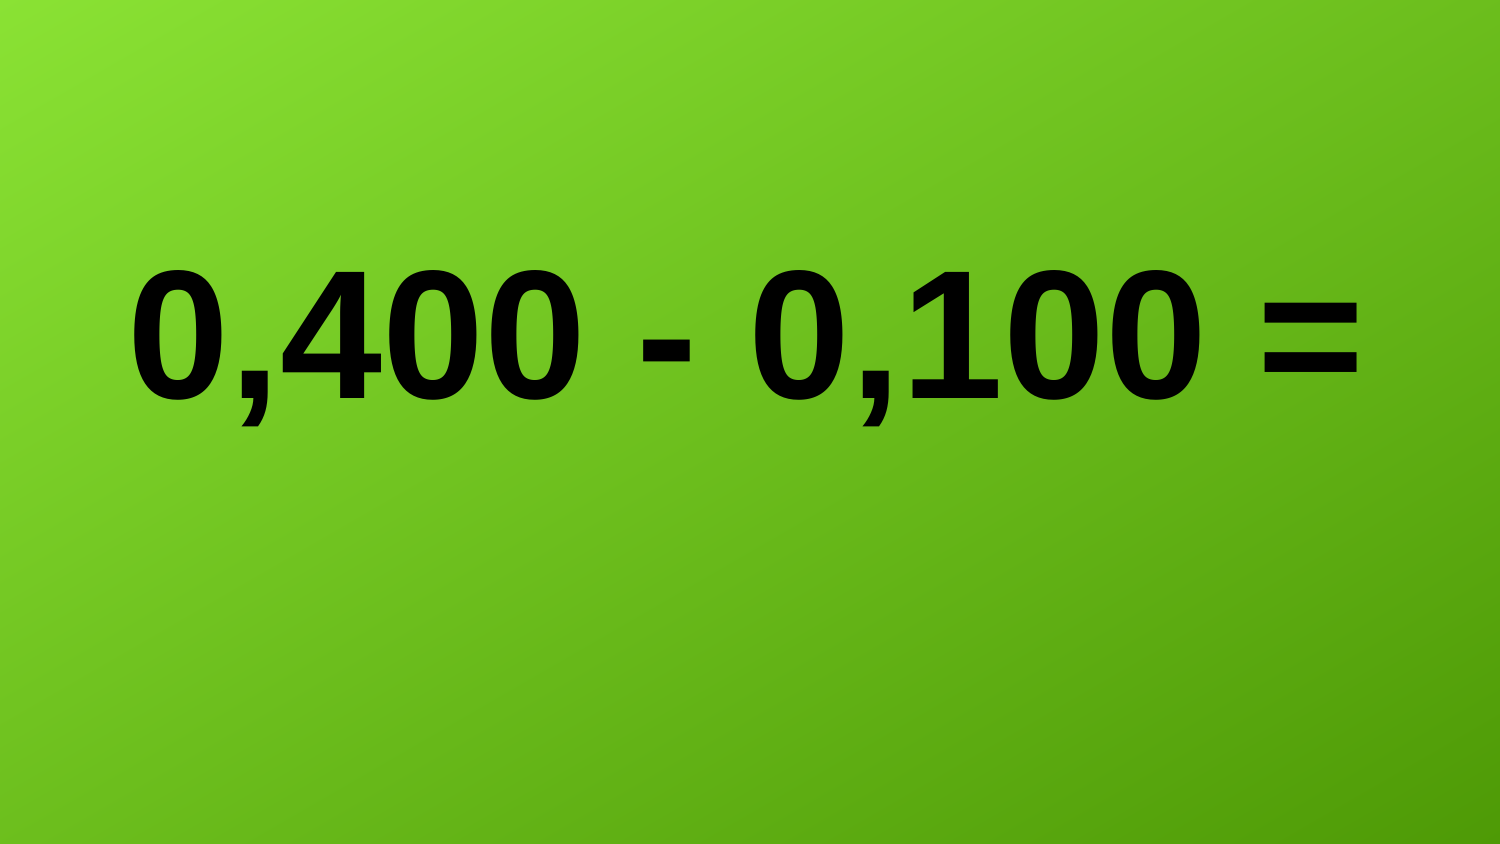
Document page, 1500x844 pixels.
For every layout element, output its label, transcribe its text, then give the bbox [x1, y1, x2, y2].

title 0,400 - 0,100 = [112, 259, 1388, 450]
